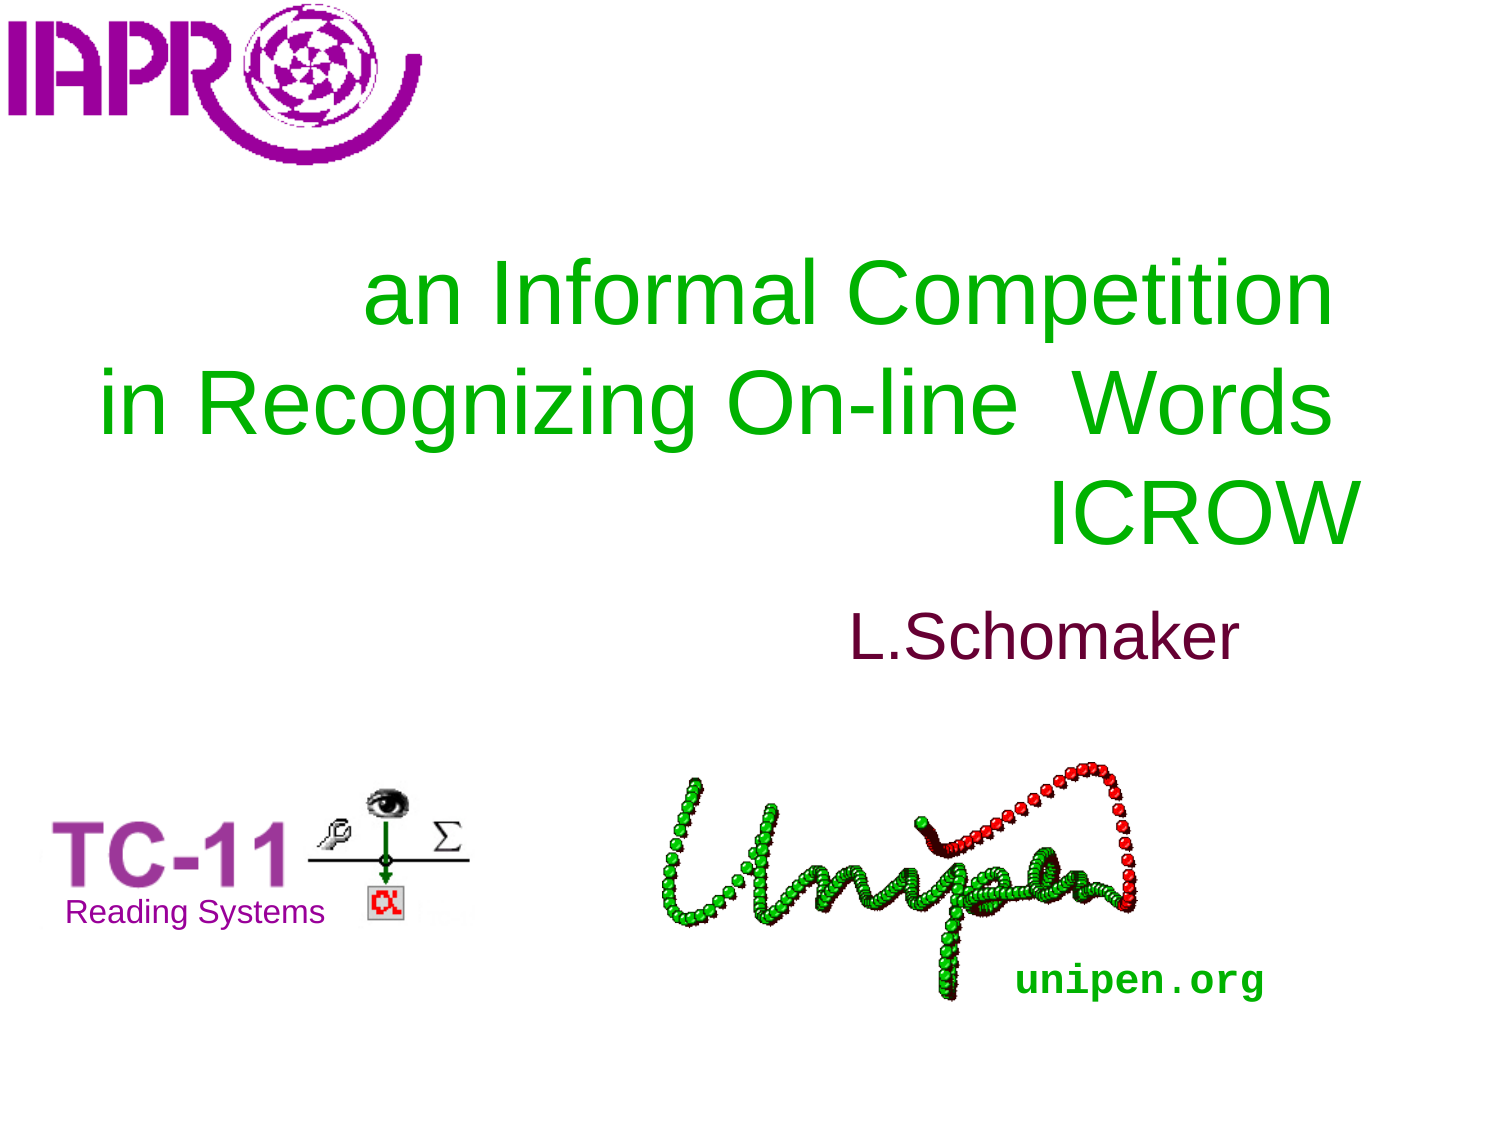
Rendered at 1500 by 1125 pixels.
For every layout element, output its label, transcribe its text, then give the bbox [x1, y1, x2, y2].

text_box unipen.org [999, 949, 1280, 1011]
picture [0, 0, 426, 171]
picture [662, 762, 1138, 1002]
title an Informal Competition in Recognizing On-line Words ICROW [60, 224, 1377, 413]
subtitle L.Schomaker [255, 585, 1257, 873]
picture [37, 774, 501, 931]
text_box Reading Systems [50, 887, 341, 939]
